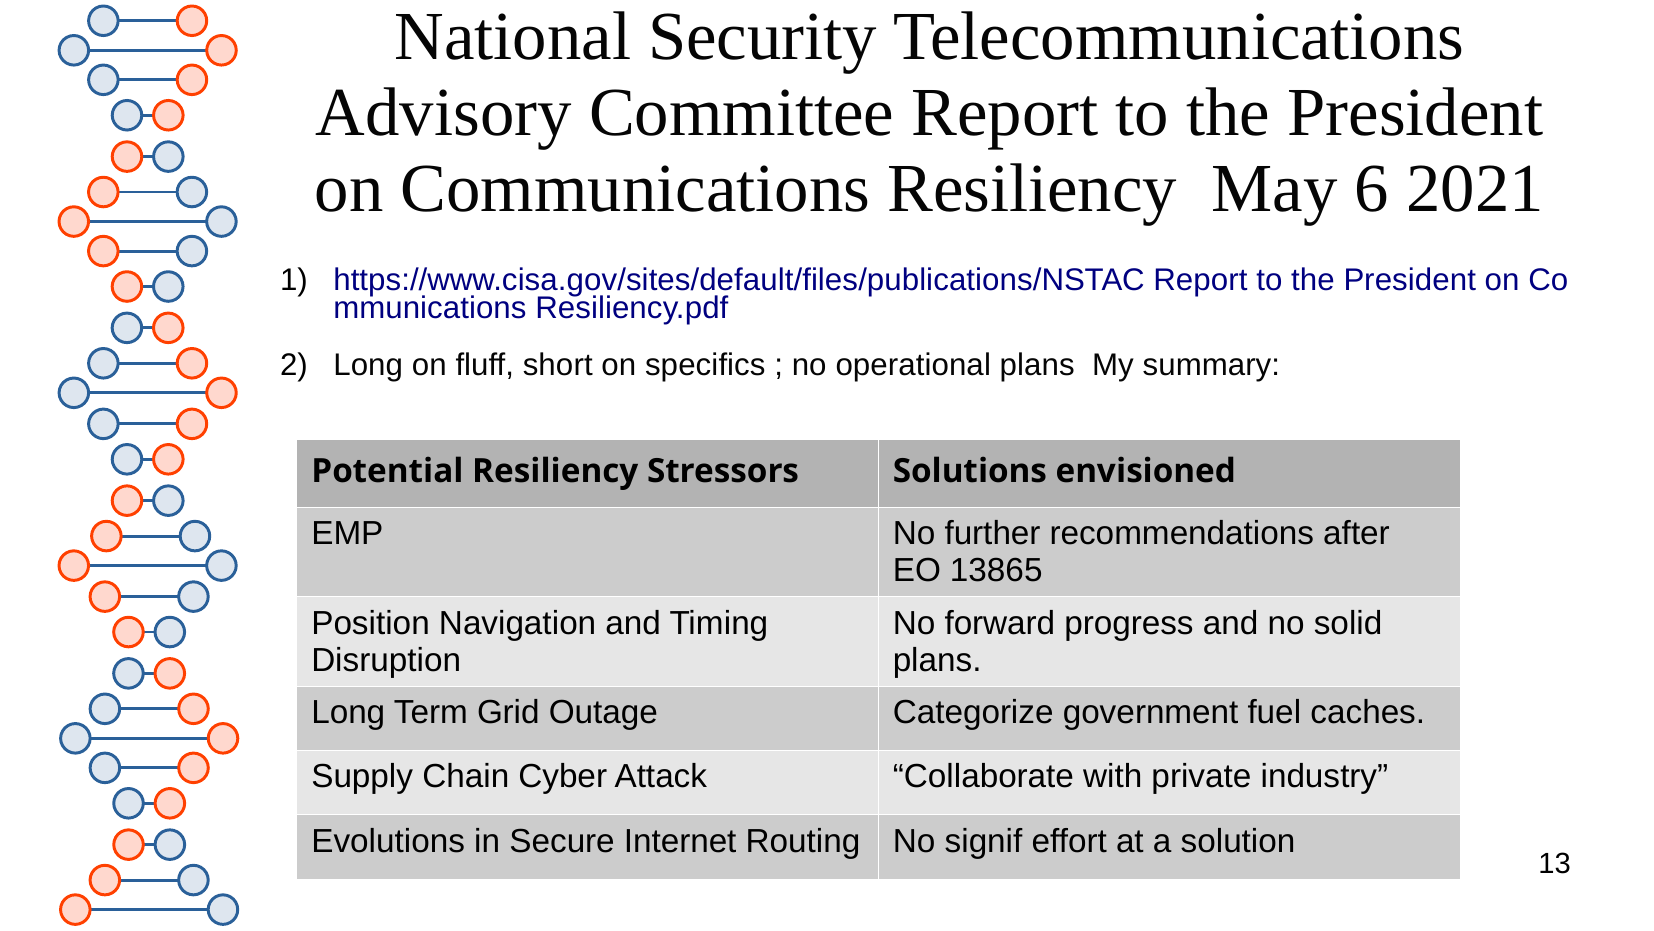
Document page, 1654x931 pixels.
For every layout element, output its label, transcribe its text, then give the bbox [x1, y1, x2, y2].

table_cell Supply Chain Cyber Attack [297, 751, 878, 814]
table_cell “Collaborate with private industry” [879, 751, 1460, 814]
title National Security Telecommunications Advisory Committee Report to the President on Communications Resiliency May 6 2021 [265, 0, 1595, 227]
table_header Solutions envisioned [879, 440, 1460, 507]
table_cell Position Navigation and Timing Disruption [297, 597, 878, 686]
table_cell No forward progress and no solid plans. [879, 597, 1460, 686]
table_cell Evolutions in Secure Internet Routing [297, 815, 878, 879]
table_cell Long Term Grid Outage [297, 687, 878, 750]
table_cell EMP [297, 508, 878, 596]
table_cell Categorize government fuel caches. [879, 687, 1460, 750]
table_header Potential Resiliency Stressors [297, 440, 878, 507]
table_cell No signif effort at a solution [879, 815, 1460, 879]
table_cell No further recommendations after EO 13865 [879, 508, 1460, 596]
list https://www.cisa.gov/sites/default/files/publications/NSTAC Report to the President on Communications Resiliency.pdf Long on fluff, short on specifics ; no operational plans My summary: [262, 261, 1592, 413]
